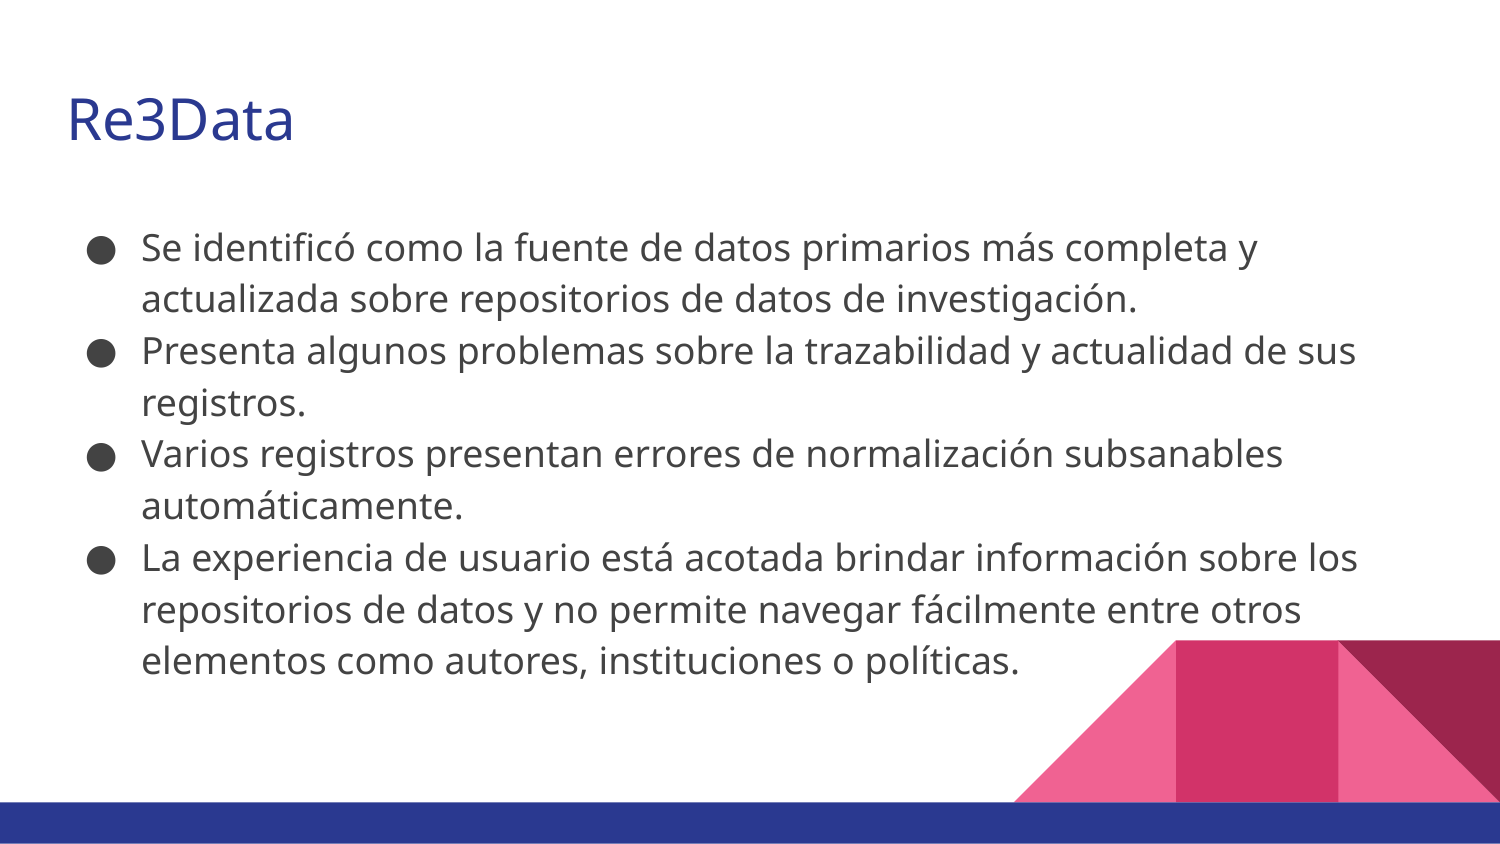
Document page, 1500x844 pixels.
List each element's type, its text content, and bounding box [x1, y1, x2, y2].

title Re3Data [51, 67, 1449, 167]
list Se identificó como la fuente de datos primarios más completa y actualizada sobre repositorios de datos de investigación. Presenta algunos problemas sobre la trazabilidad y actualidad de sus registros. Varios registros presentan errores de normalización subsanables automáticamente. La experiencia de usuario está acotada brindar información sobre los repositorios de datos y no permite navegar fácilmente entre otros elementos como autores, instituciones o políticas. [51, 201, 1449, 750]
